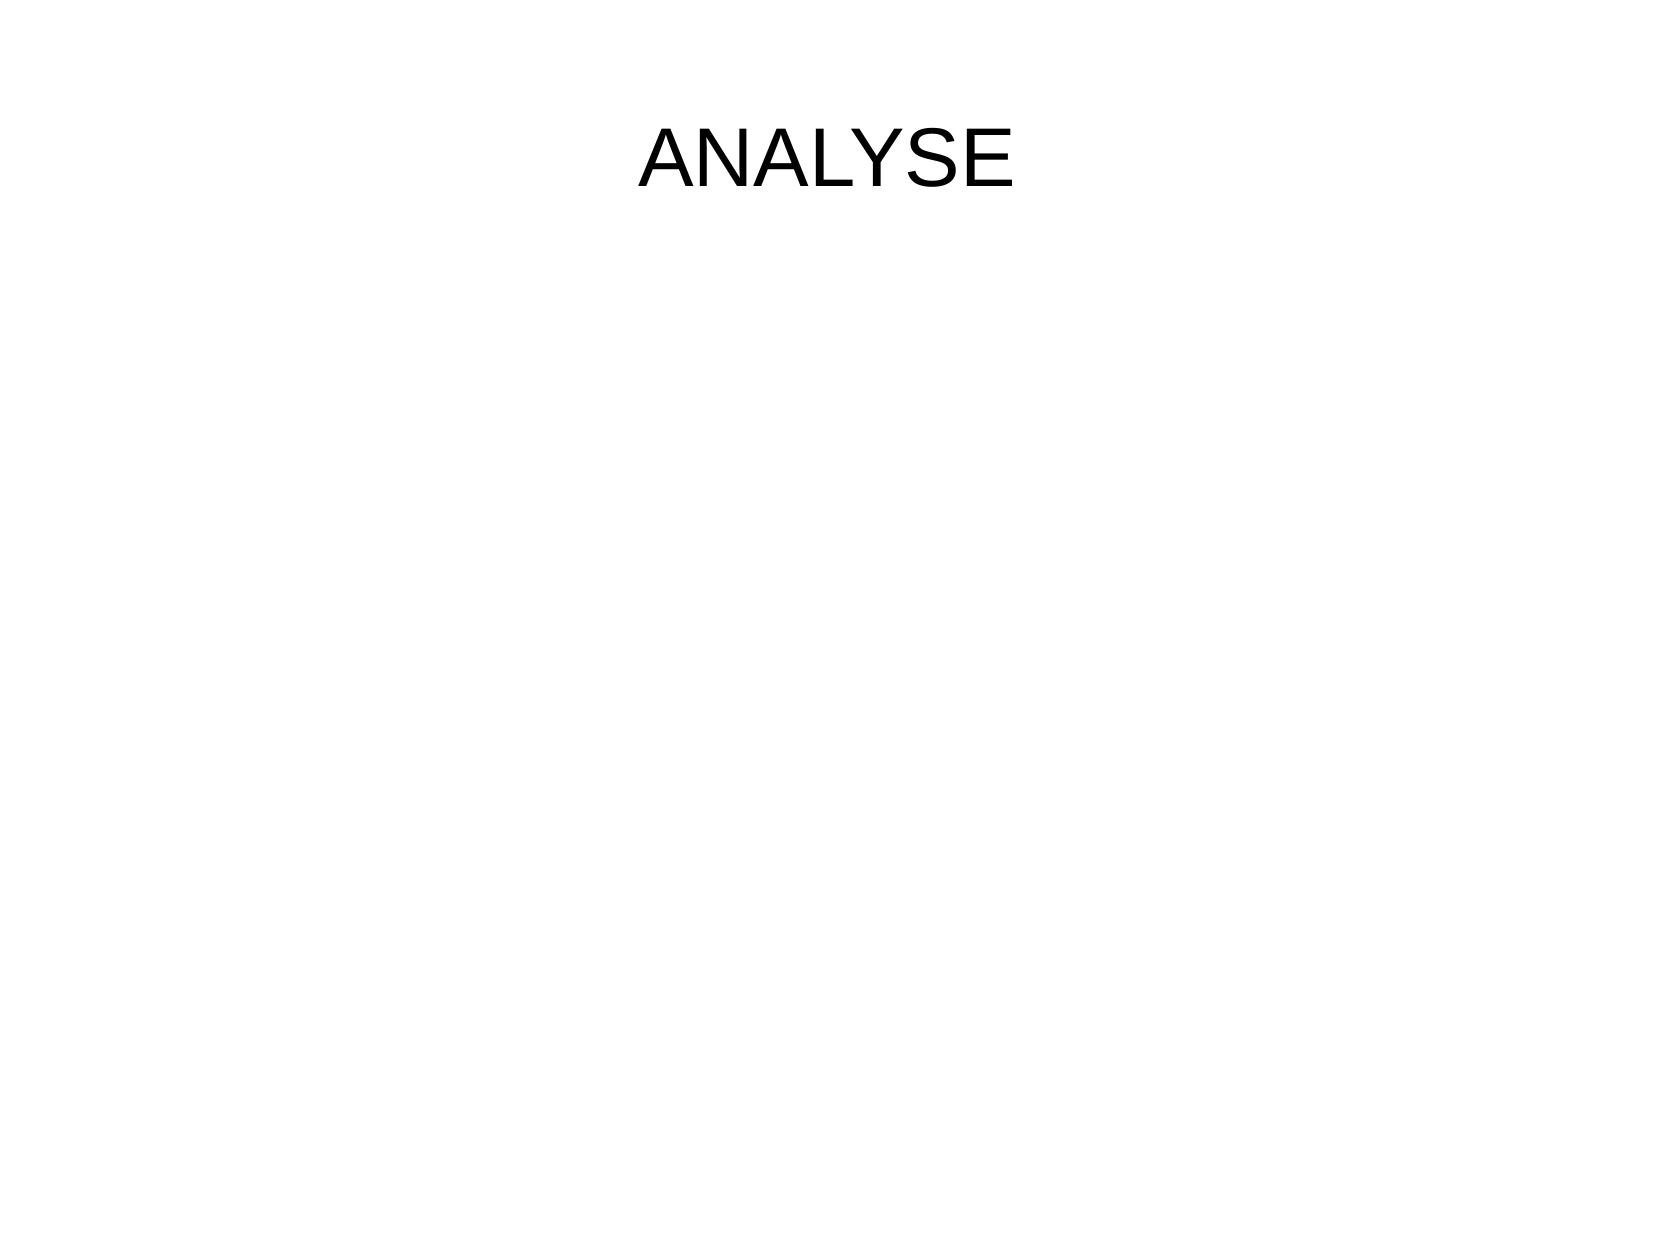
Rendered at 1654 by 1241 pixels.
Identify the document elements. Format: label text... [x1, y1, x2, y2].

title ANALYSE [82, 34, 1571, 272]
